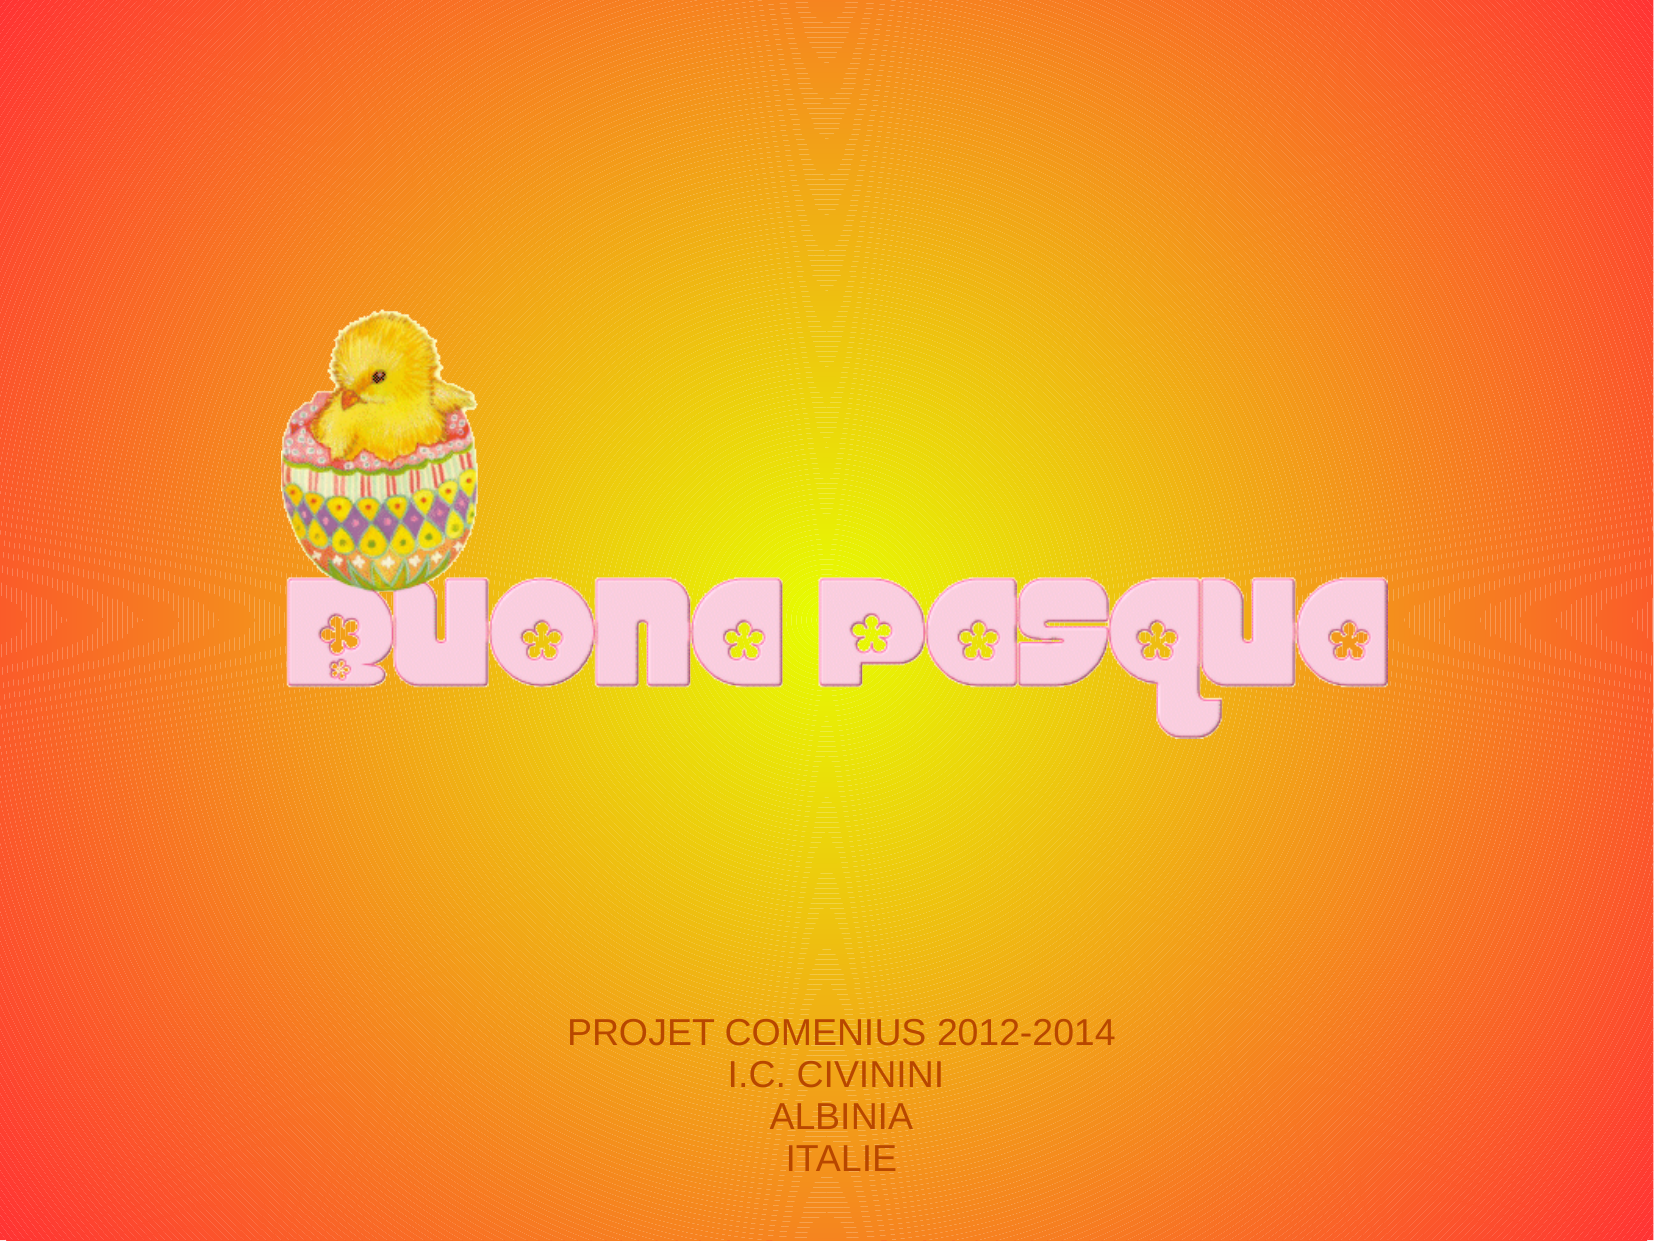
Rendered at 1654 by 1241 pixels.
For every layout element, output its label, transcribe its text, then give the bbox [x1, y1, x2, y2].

text_box PROJET COMENIUS 2012-2014 I.C. CIVININI ALBINIA ITALIE [88, 1003, 1595, 1187]
picture [281, 205, 1388, 739]
